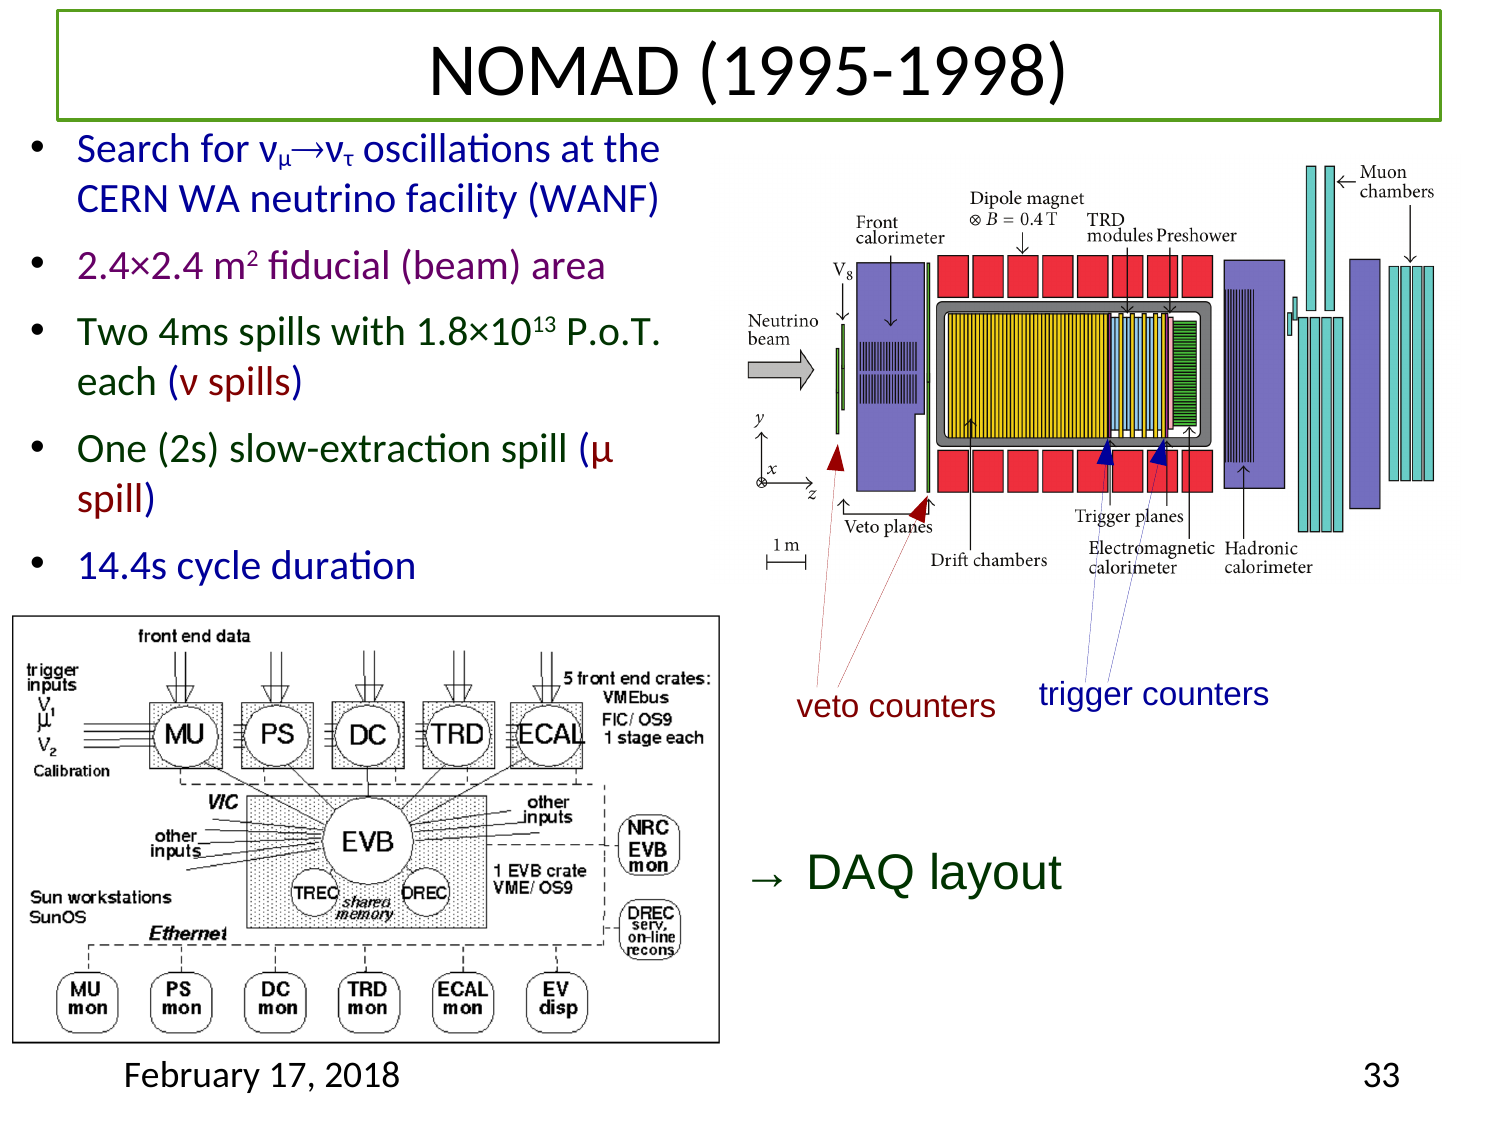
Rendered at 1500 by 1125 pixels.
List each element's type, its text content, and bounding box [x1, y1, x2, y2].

picture [710, 154, 1461, 584]
title → DAQ layout [728, 824, 1096, 915]
title NOMAD (1995-1998) [57, 10, 1441, 121]
list veto counters [781, 676, 1051, 734]
list Search for νμντ oscillations at the CERN WA neutrino facility (WANF) 2.4×2.4 m2 fiducial (beam) area Two 4ms spills with 1.8×1013 P.o.T. each (ν spills) One (2s) slow-extraction spill (μ spill) 14.4s cycle duration [15, 113, 706, 604]
picture [5, 608, 726, 1053]
list trigger counters [1024, 664, 1319, 722]
